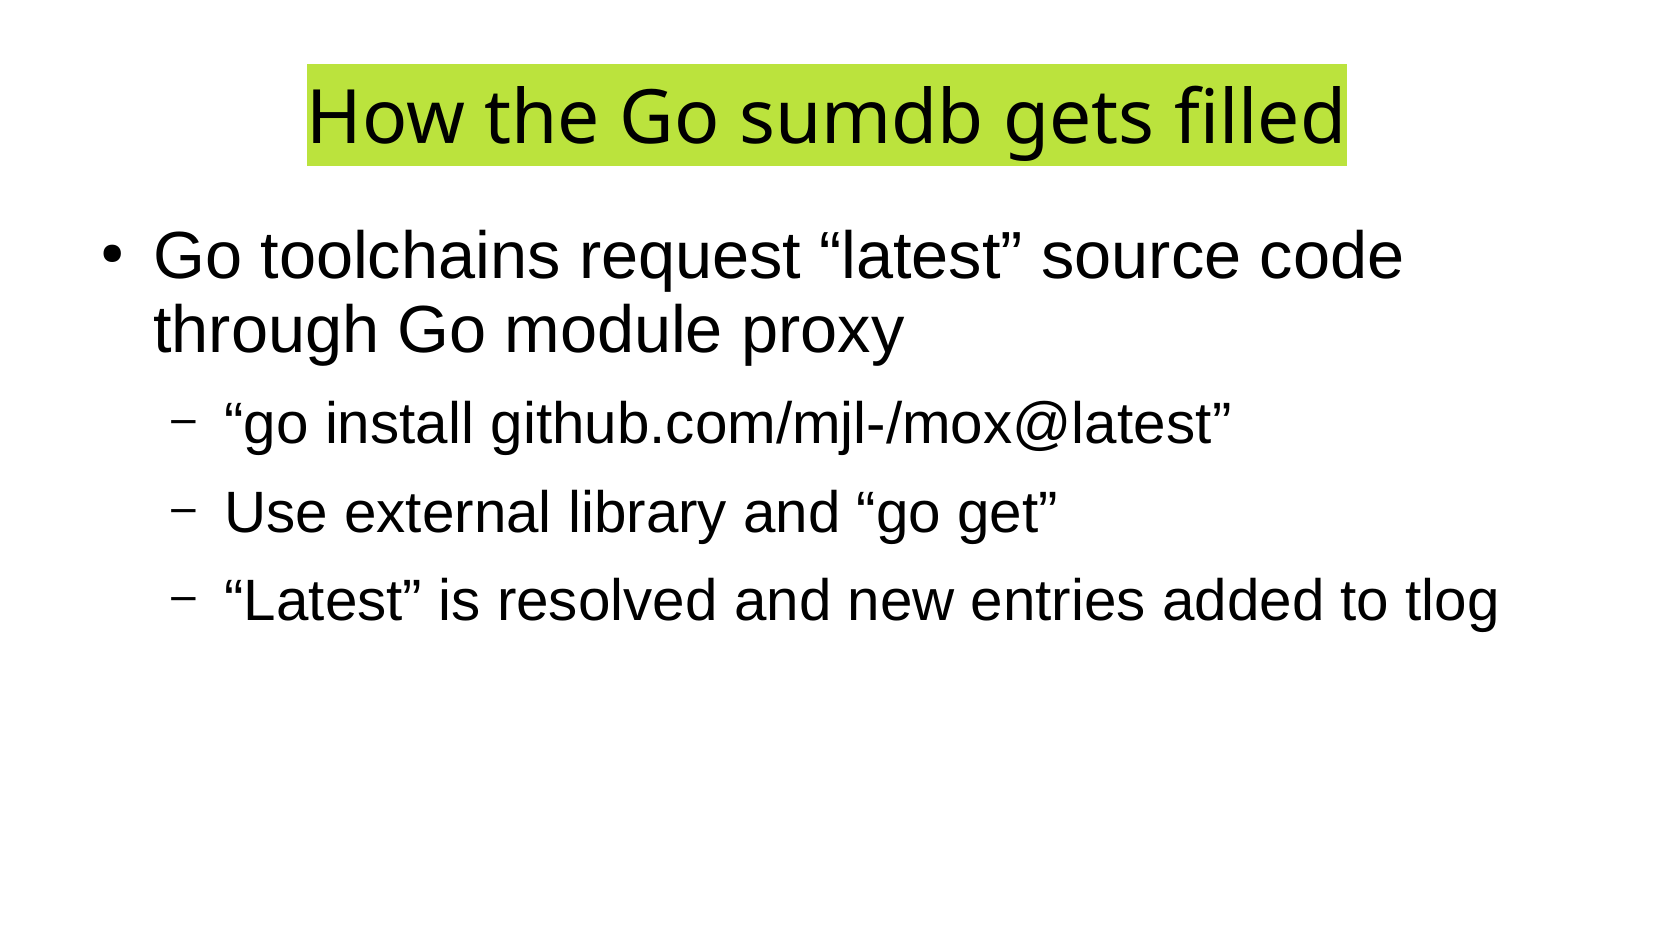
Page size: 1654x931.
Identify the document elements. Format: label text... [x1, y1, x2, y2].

list Go toolchains request “latest” source code through Go module proxy “go install github.com/mjl-/mox@latest” Use external library and “go get” “Latest” is resolved and new entries added to tlog [82, 217, 1571, 758]
title How the Go sumdb gets filled [82, 37, 1571, 193]
